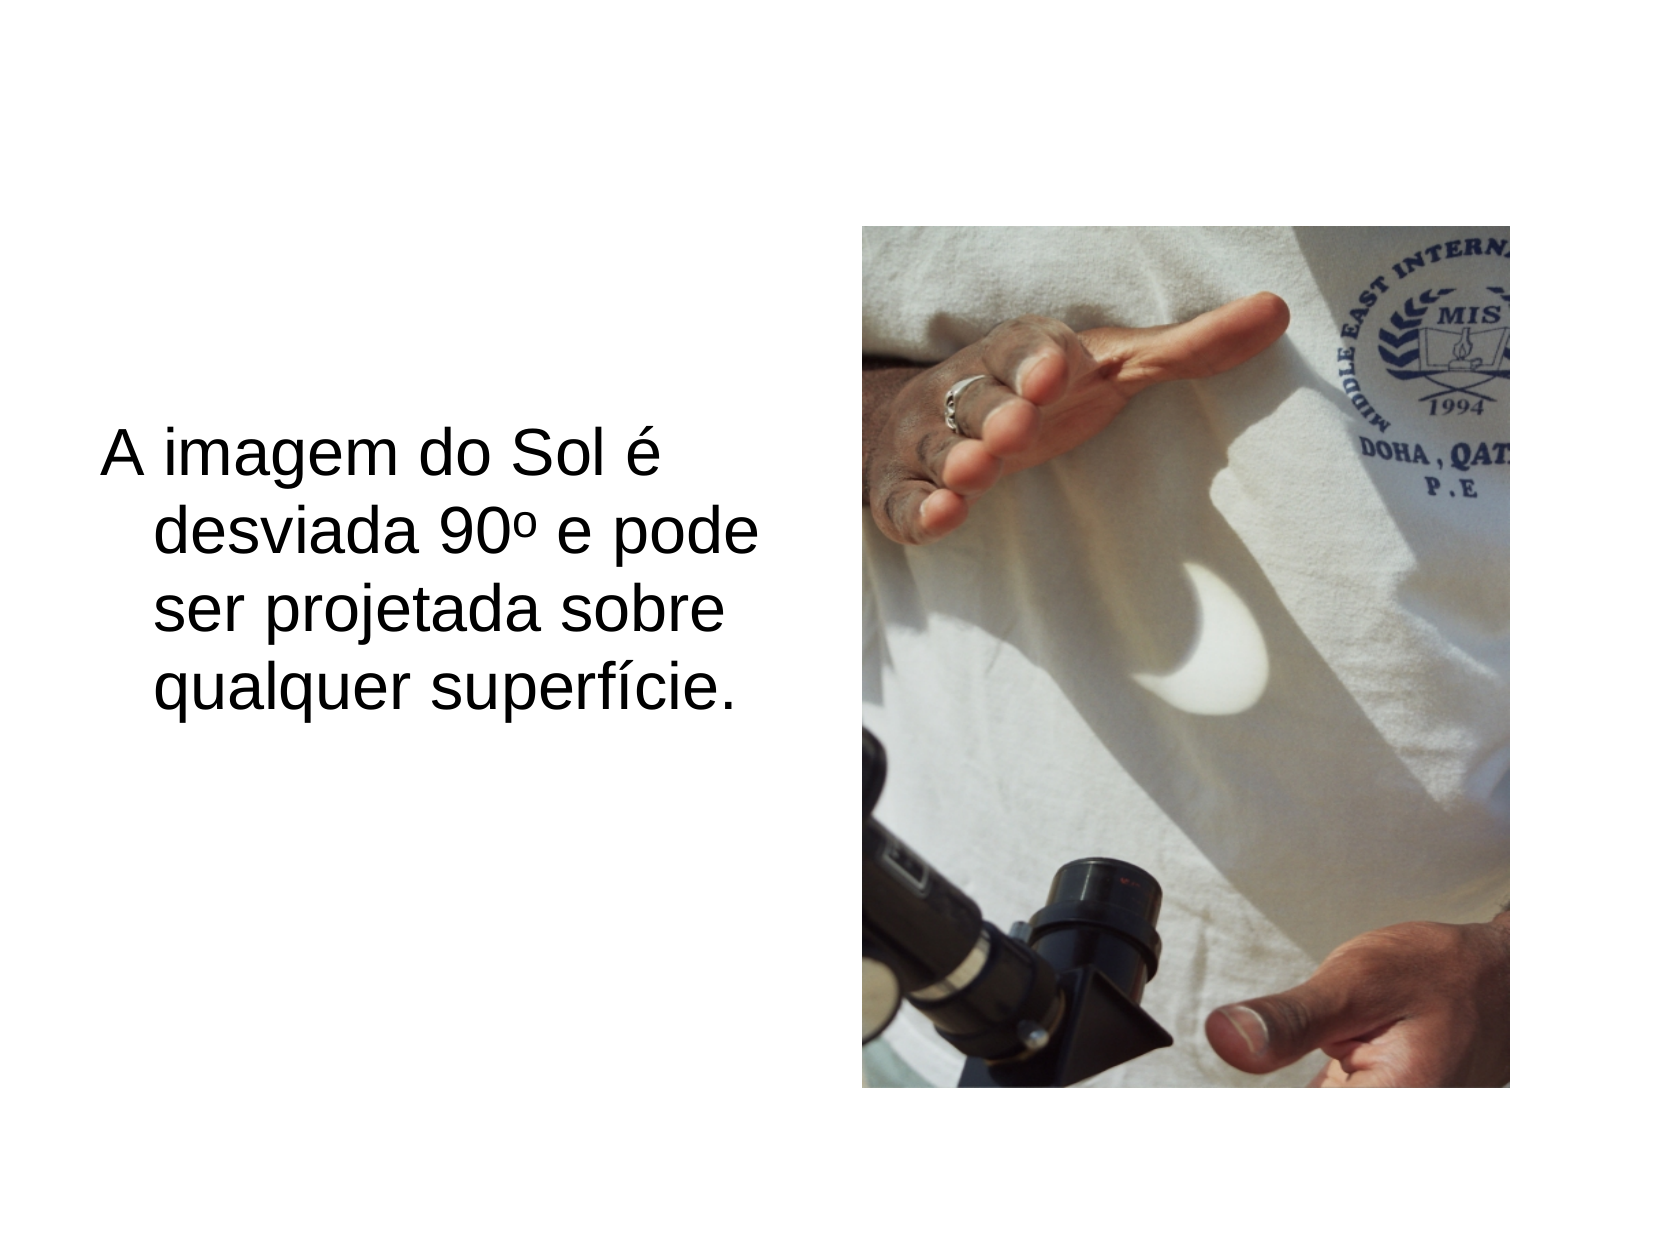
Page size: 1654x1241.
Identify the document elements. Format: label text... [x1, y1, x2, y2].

picture [844, 226, 1571, 1109]
list A imagem do Sol é desviada 90o e pode ser projetada sobre qualquer superfície. [82, 412, 809, 863]
